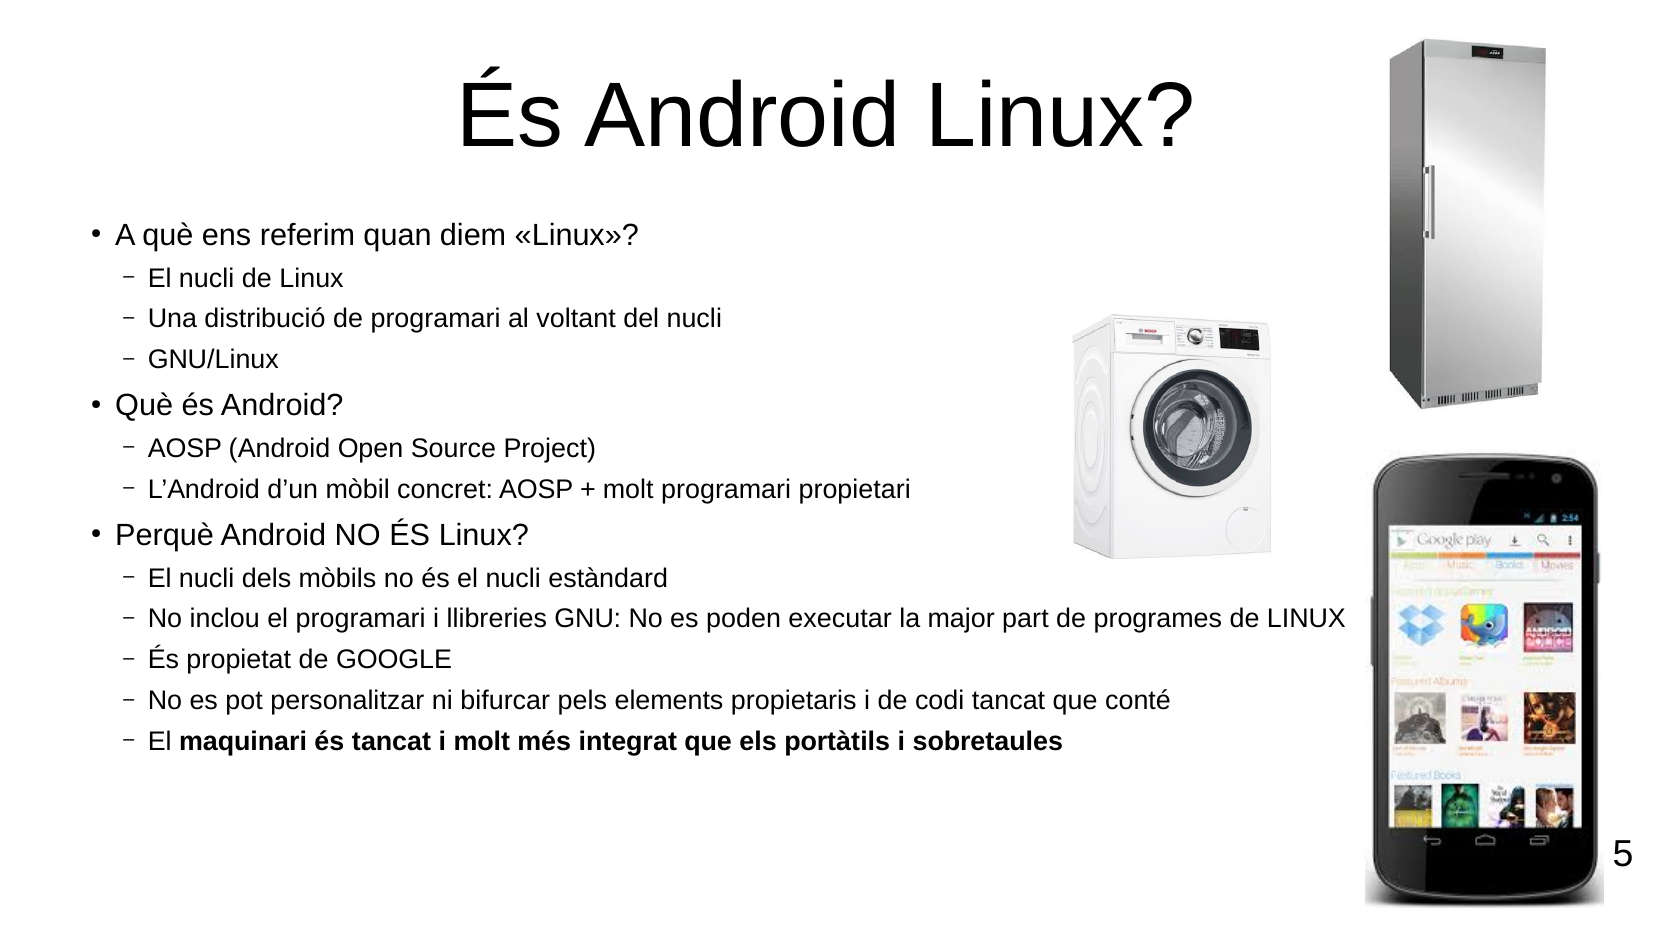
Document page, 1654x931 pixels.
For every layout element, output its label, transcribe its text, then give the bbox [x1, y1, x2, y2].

list A què ens referim quan diem «Linux»? El nucli de Linux Una distribució de programari al voltant del nucli GNU/Linux Què és Android? AOSP (Android Open Source Project) L’Android d’un mòbil concret: AOSP + molt programari propietari Perquè Android NO ÉS Linux? El nucli dels mòbils no és el nucli estàndard No inclou el programari i llibreries GNU: No es poden executar la major part de programes de LINUX És propietat de GOOGLE No es pot personalitzar ni bifurcar pels elements propietaris i de codi tancat que conté El maquinari és tancat i molt més integrat que els portàtils i sobretaules [82, 217, 1571, 758]
text_box <número> [1604, 825, 1648, 896]
title És Android Linux? [82, 37, 1281, 193]
picture [1365, 449, 1604, 908]
picture [1050, 37, 1654, 559]
